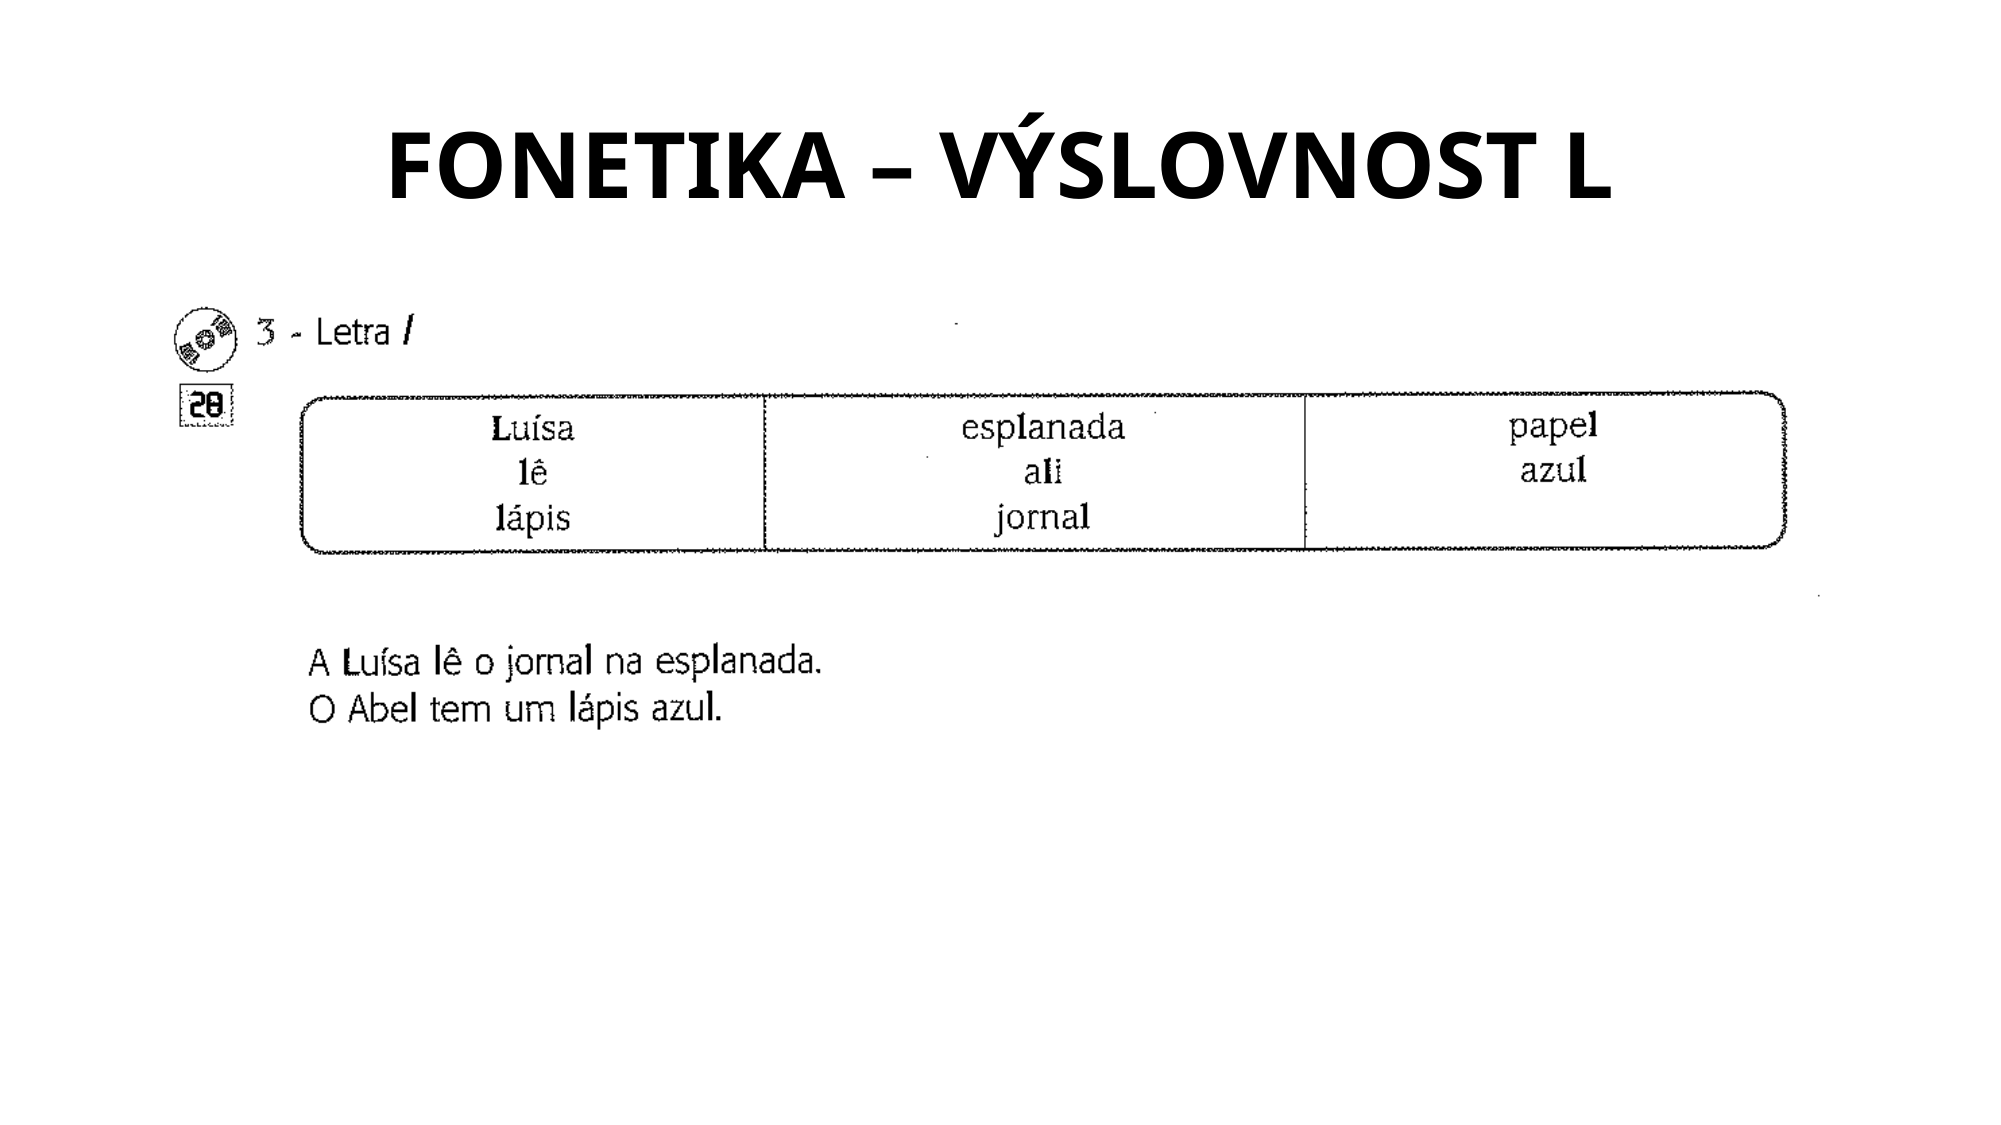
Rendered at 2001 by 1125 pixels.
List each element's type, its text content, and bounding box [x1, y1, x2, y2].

picture [150, 299, 1851, 850]
title FONETIKA – VÝSLOVNOST L [137, 59, 1863, 278]
